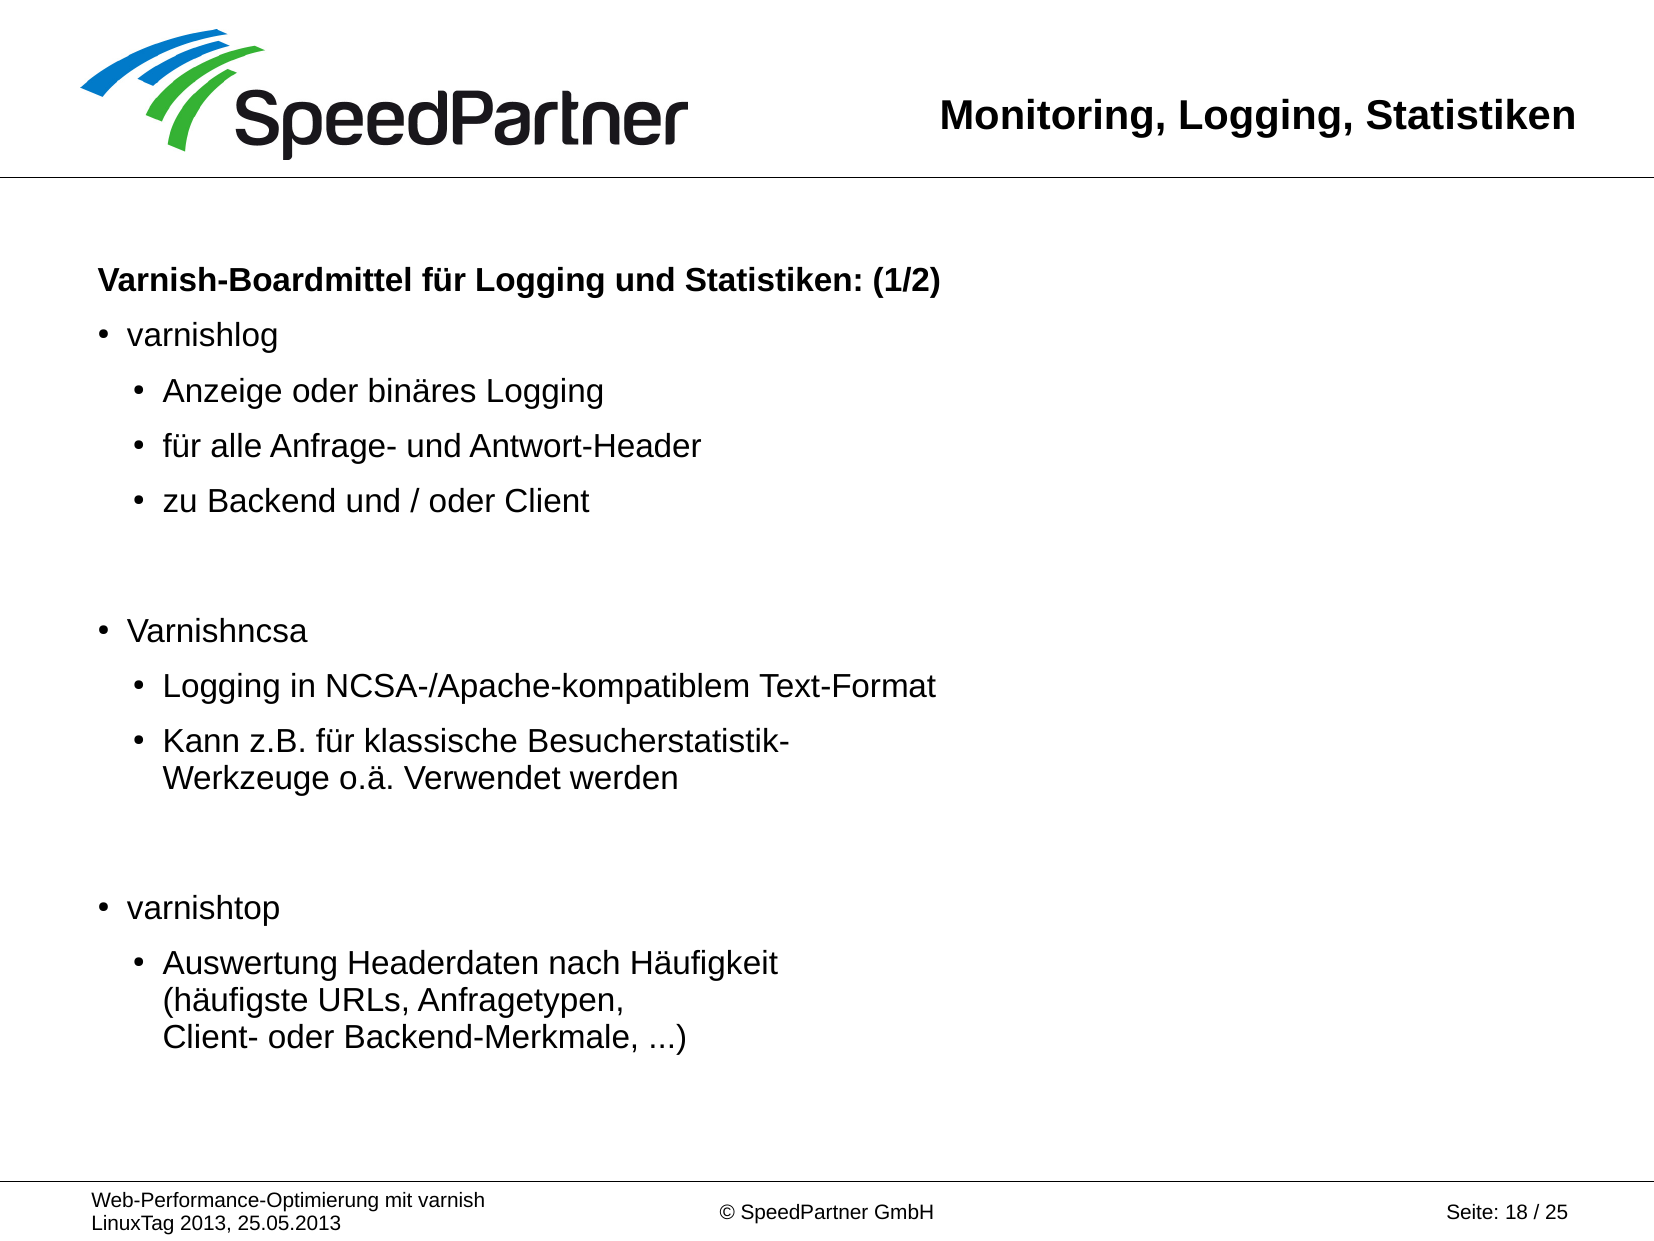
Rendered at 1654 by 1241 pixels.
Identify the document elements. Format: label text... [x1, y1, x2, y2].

picture [80, 29, 688, 160]
title Monitoring, Logging, Statistiken [590, 70, 1577, 160]
text_box Varnish-Boardmittel für Logging und Statistiken: (1/2) varnishlog Anzeige oder binäres Logging für alle Anfrage- und Antwort-Header zu Backend und / oder Client Varnishncsa Logging in NCSA-/Apache-kompatiblem Text-Format Kann z.B. für klassische Besucherstatistik- Werkzeuge o.ä. Verwendet werden varnishtop Auswertung Headerdaten nach Häufigkeit (häufigste URLs, Anfragetypen, Client- oder Backend-Merkmale, ...) [82, 253, 1565, 1177]
